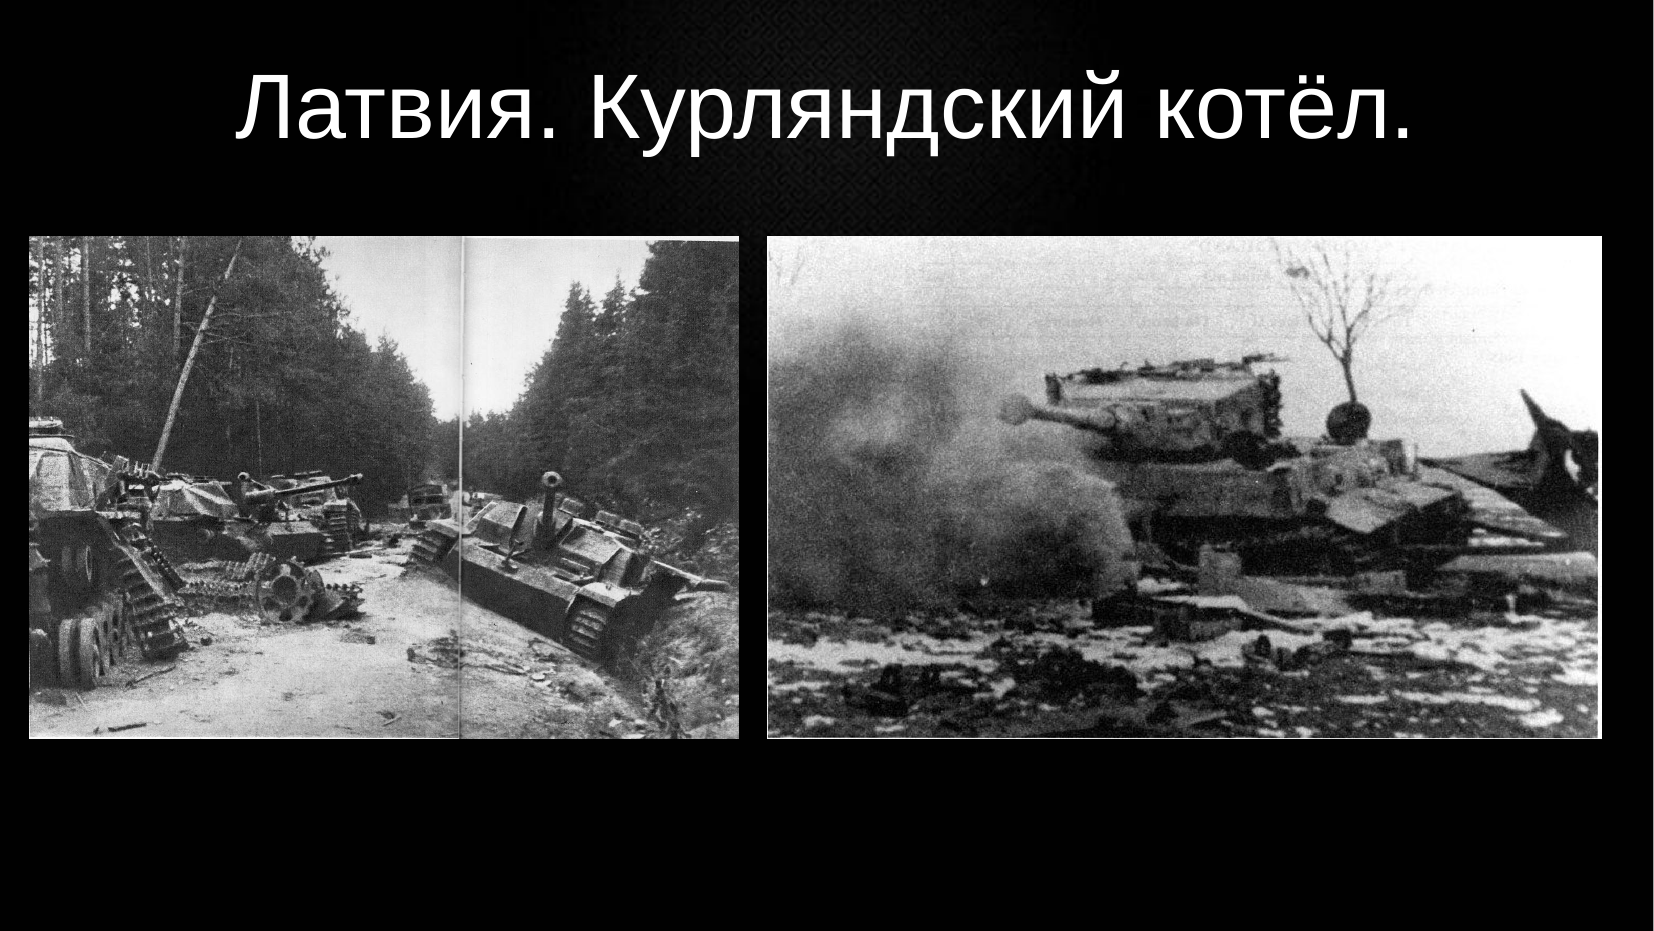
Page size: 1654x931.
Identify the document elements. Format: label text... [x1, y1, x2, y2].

title Латвия. Курляндский котёл. [227, 3, 1427, 210]
picture [0, 0, 1654, 931]
